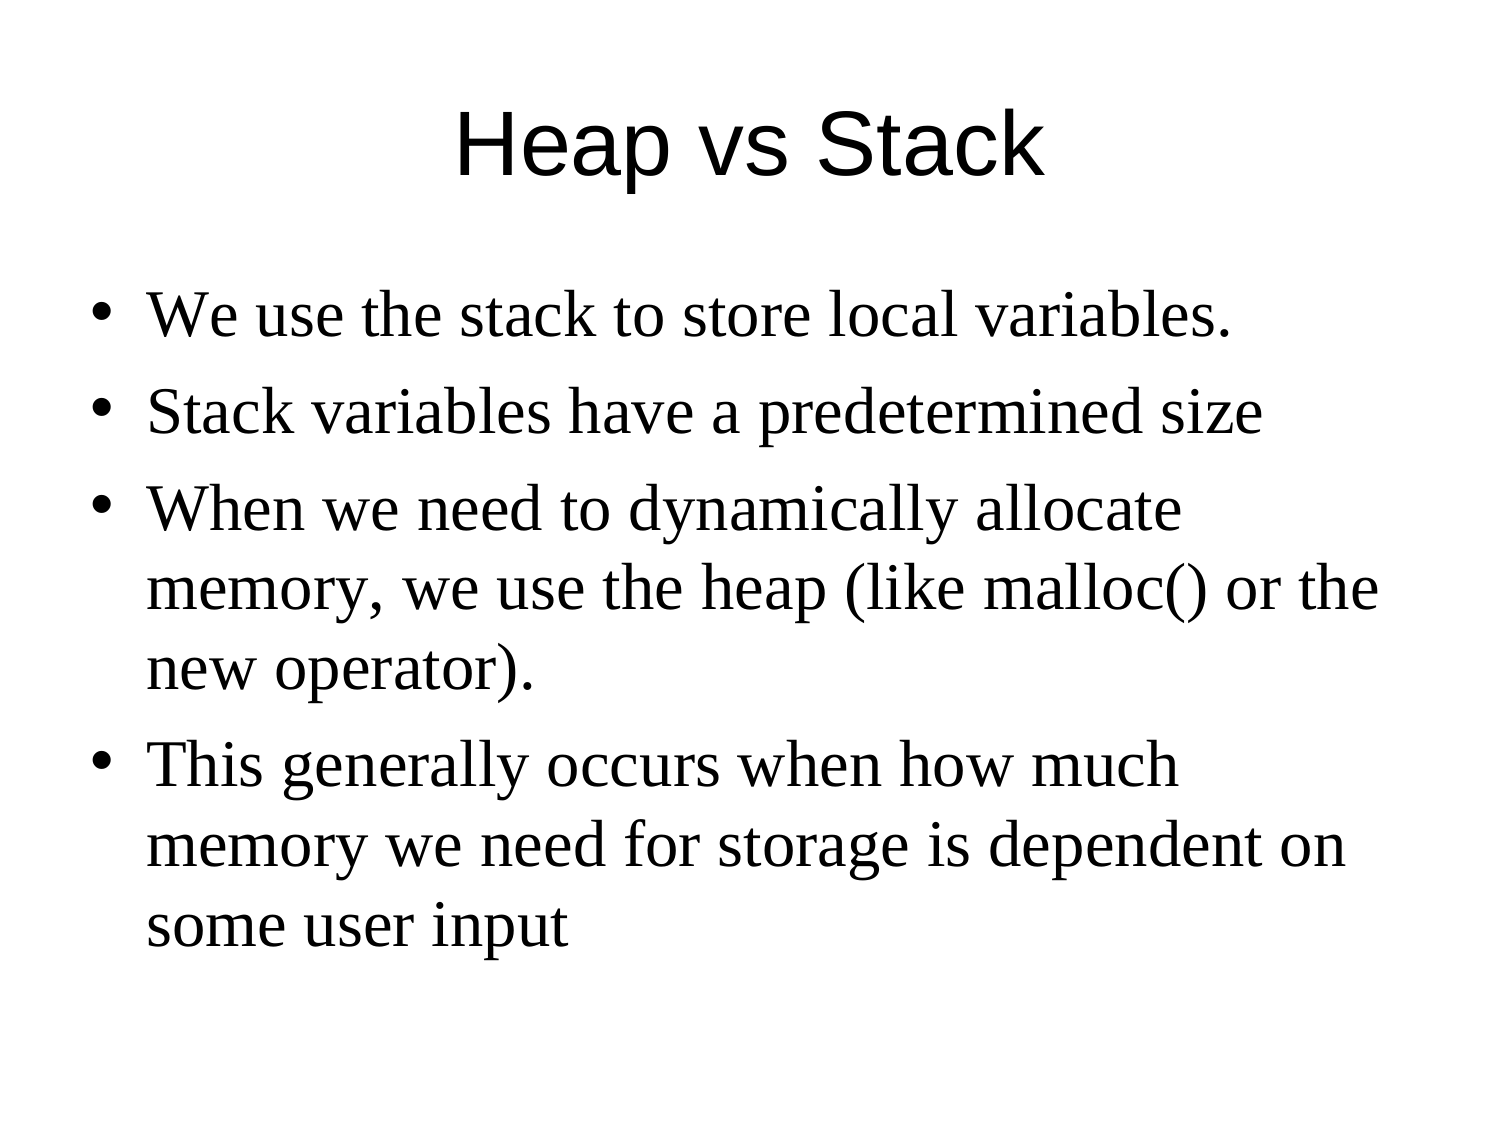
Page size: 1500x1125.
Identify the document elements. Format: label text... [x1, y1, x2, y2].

list We use the stack to store local variables. Stack variables have a predetermined size When we need to dynamically allocate memory, we use the heap (like malloc() or the new operator). This generally occurs when how much memory we need for storage is dependent on some user input [75, 262, 1426, 1006]
title Heap vs Stack [75, 45, 1426, 233]
